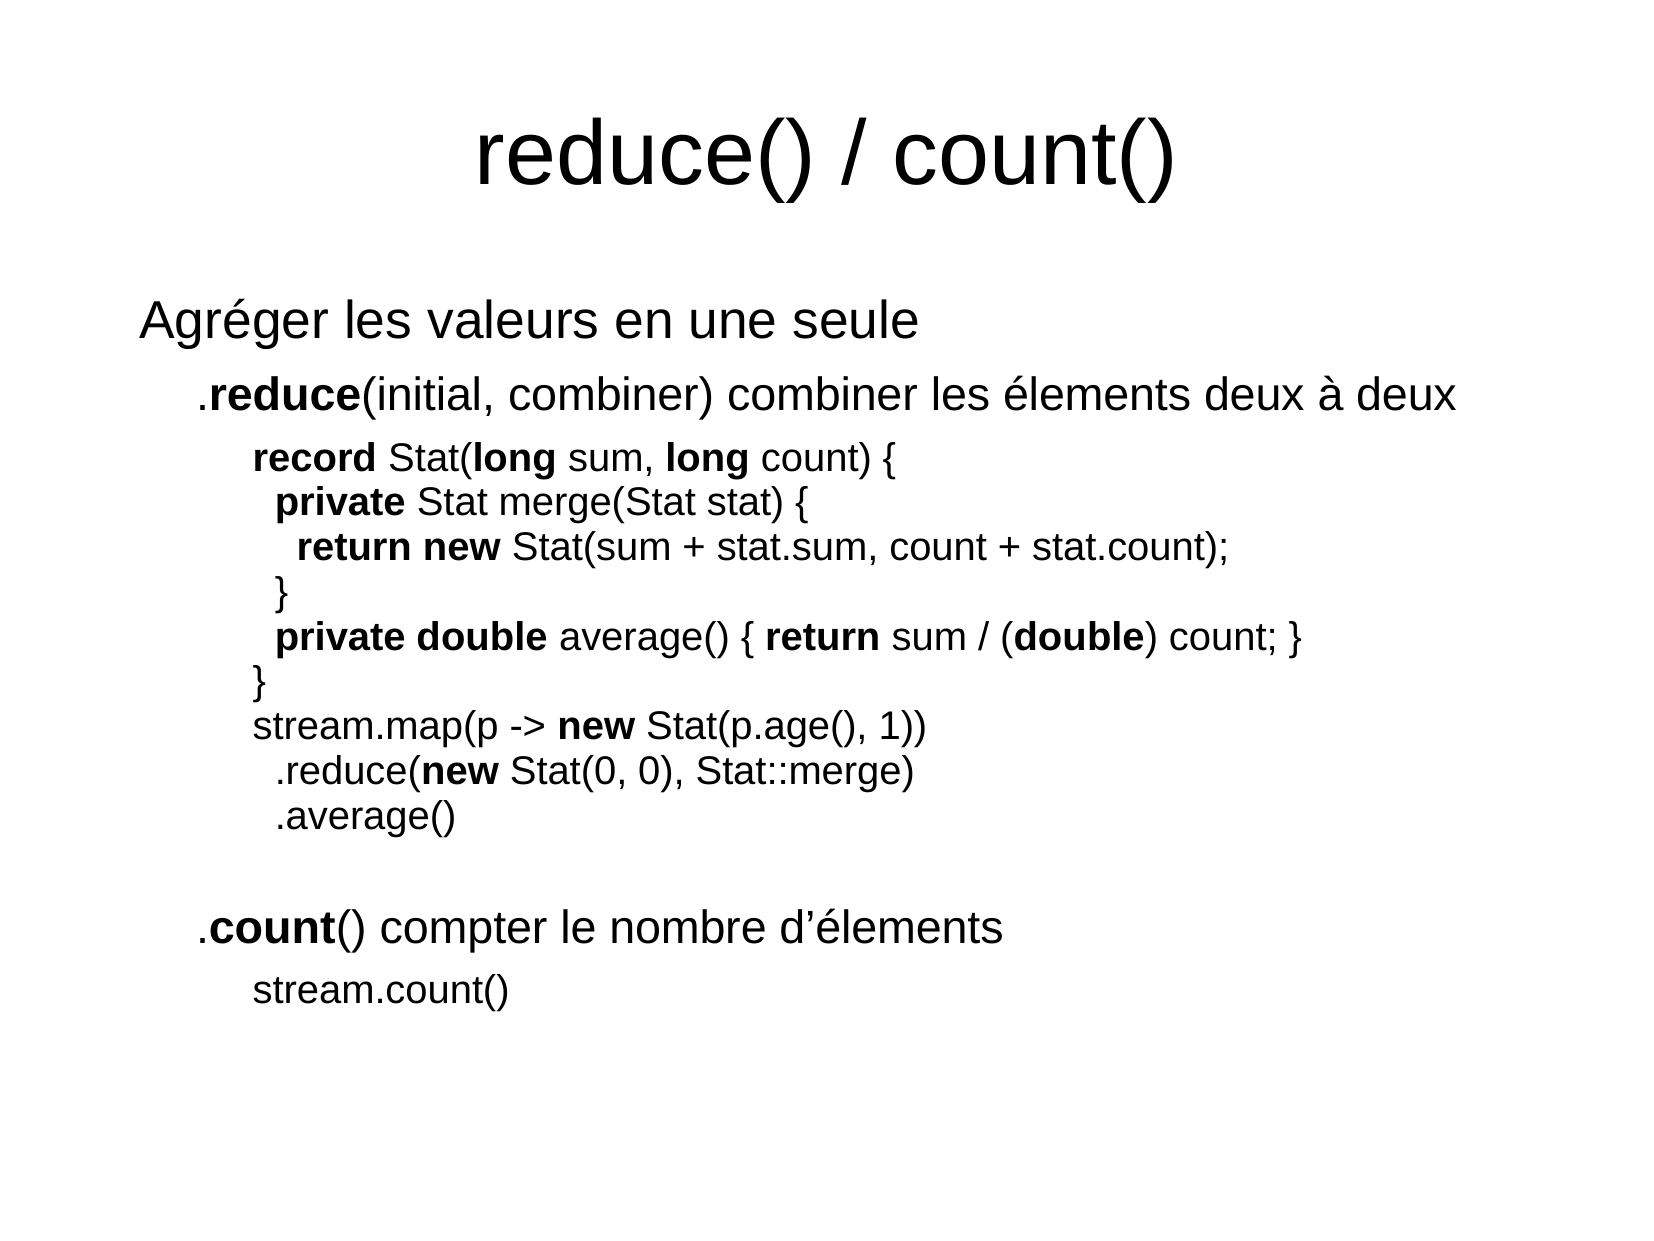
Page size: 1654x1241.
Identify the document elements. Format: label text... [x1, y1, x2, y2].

title reduce() / count() [82, 49, 1571, 257]
list Agréger les valeurs en une seule .reduce(initial, combiner) combiner les élements deux à deux record Stat(long sum, long count) { private Stat merge(Stat stat) { return new Stat(sum + stat.sum, count + stat.count); } private double average() { return sum / (double) count; } } stream.map(p -> new Stat(p.age(), 1)) .reduce(new Stat(0, 0), Stat::merge) .average() .count() compter le nombre d’élements stream.count() [82, 290, 1571, 1066]
